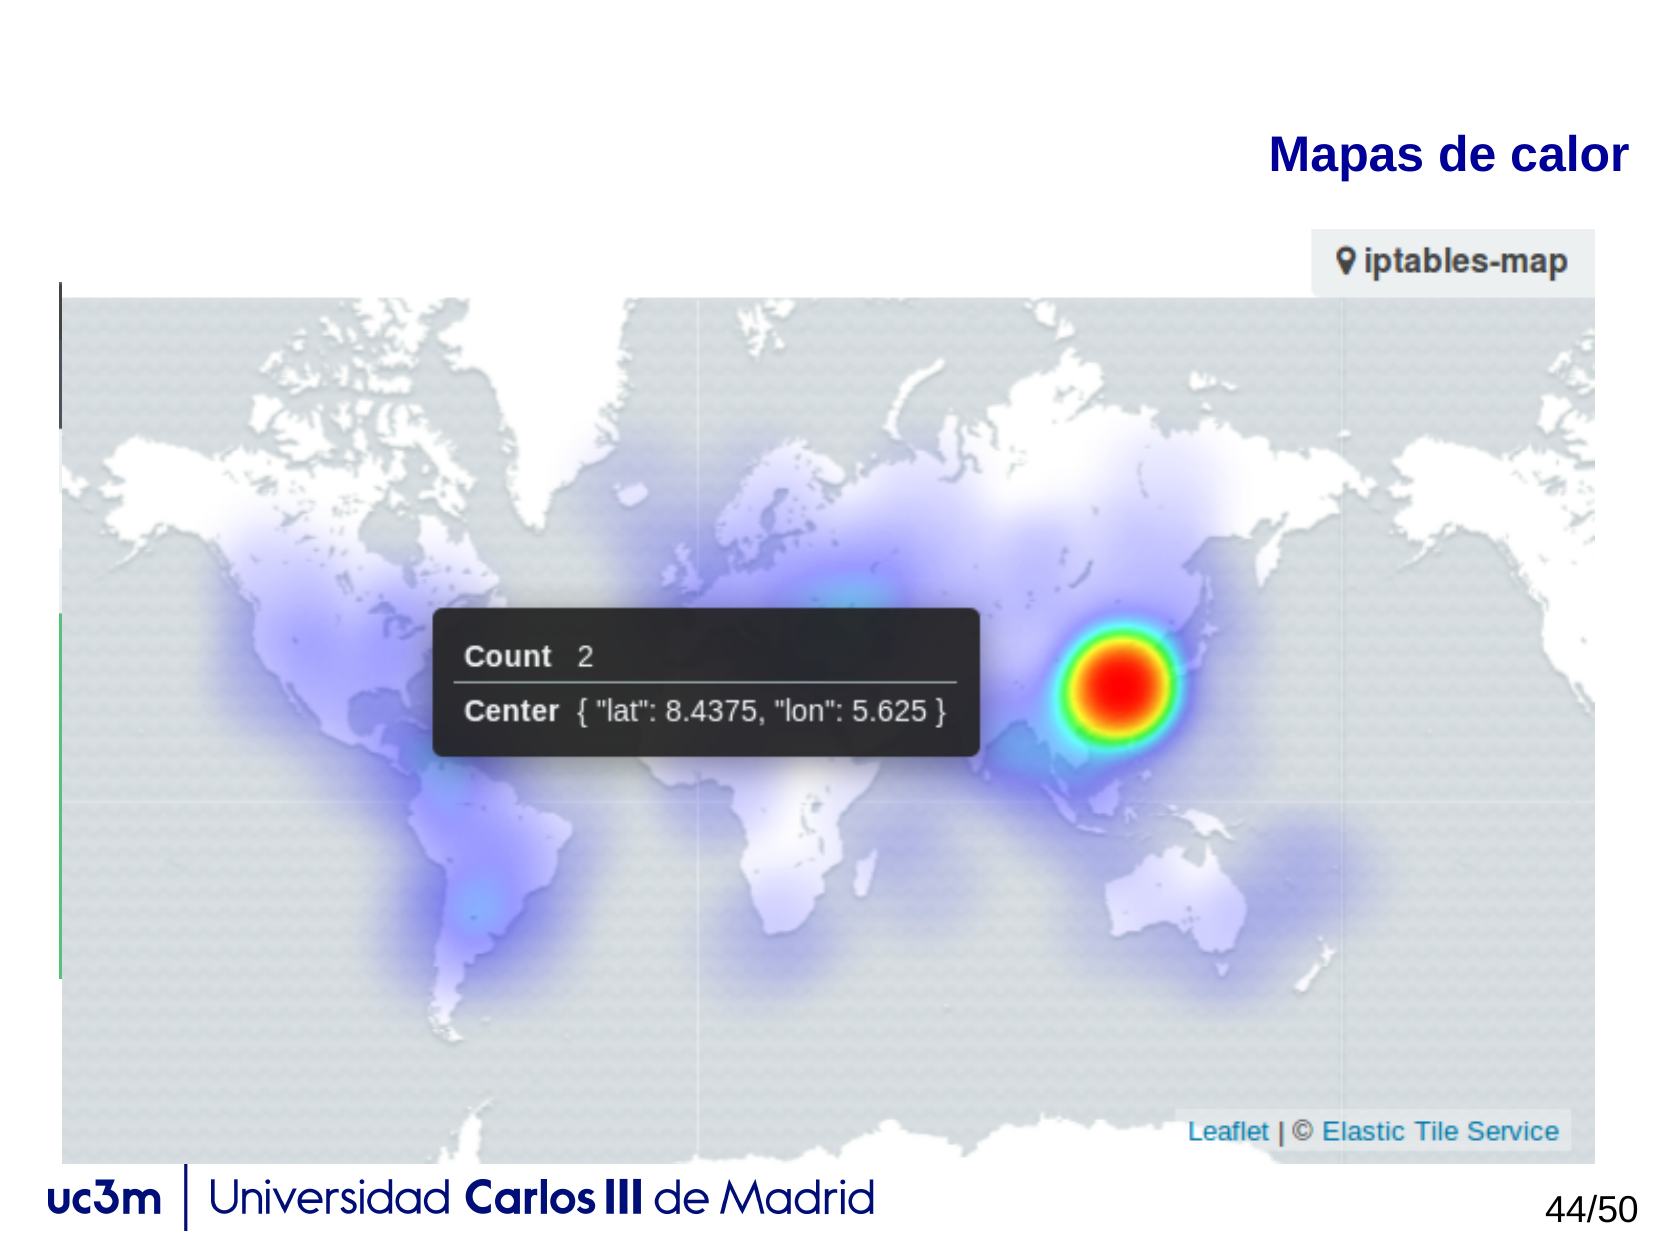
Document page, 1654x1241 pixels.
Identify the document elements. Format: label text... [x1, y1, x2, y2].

picture [11, 229, 1595, 1241]
title Mapas de calor [129, 0, 1630, 182]
